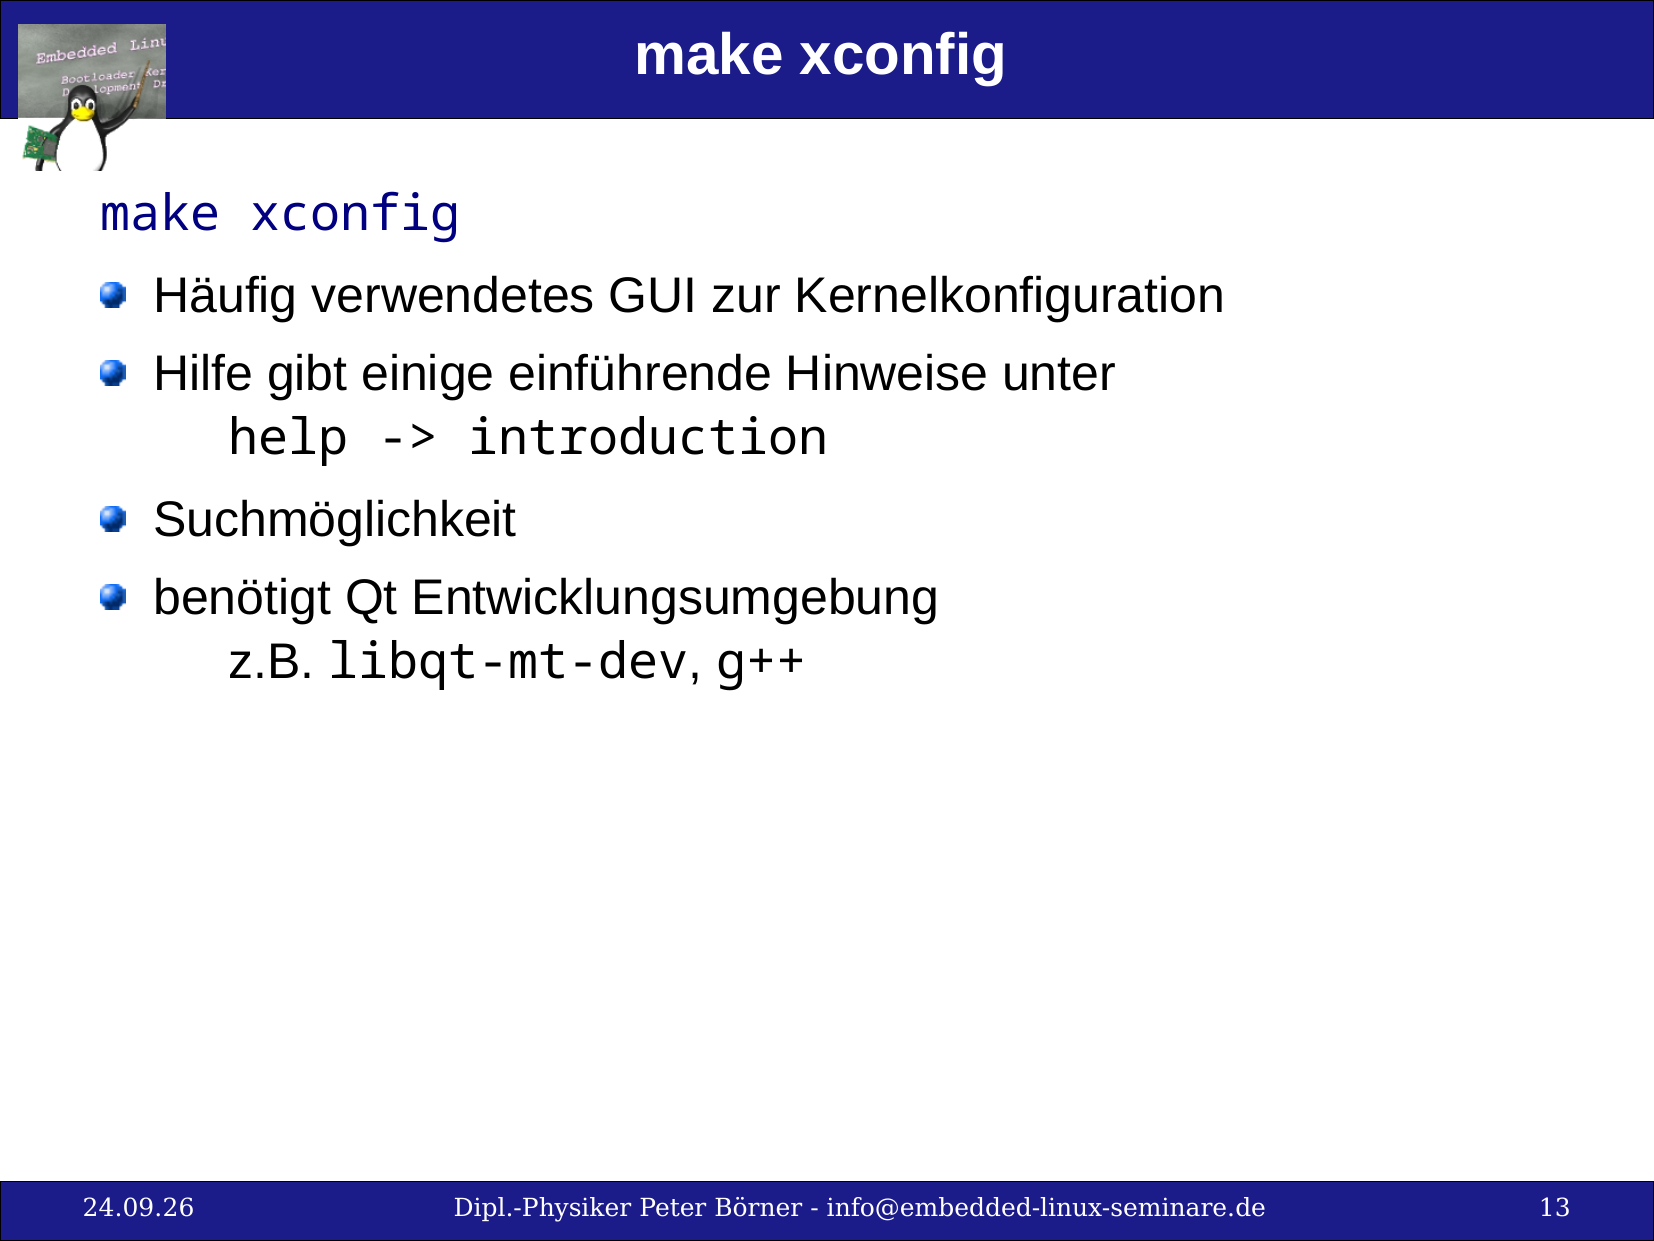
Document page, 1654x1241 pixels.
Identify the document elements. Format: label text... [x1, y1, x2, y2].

picture [18, 24, 166, 171]
title make xconfig [76, 19, 1565, 89]
list make xconfig Häufig verwendetes GUI zur Kernelkonfiguration Hilfe gibt einige einführende Hinweise unter help -> introduction Suchmöglichkeit benötigt Qt Entwicklungsumgebung z.B. libqt-mt-dev, g++ [82, 177, 1571, 1148]
